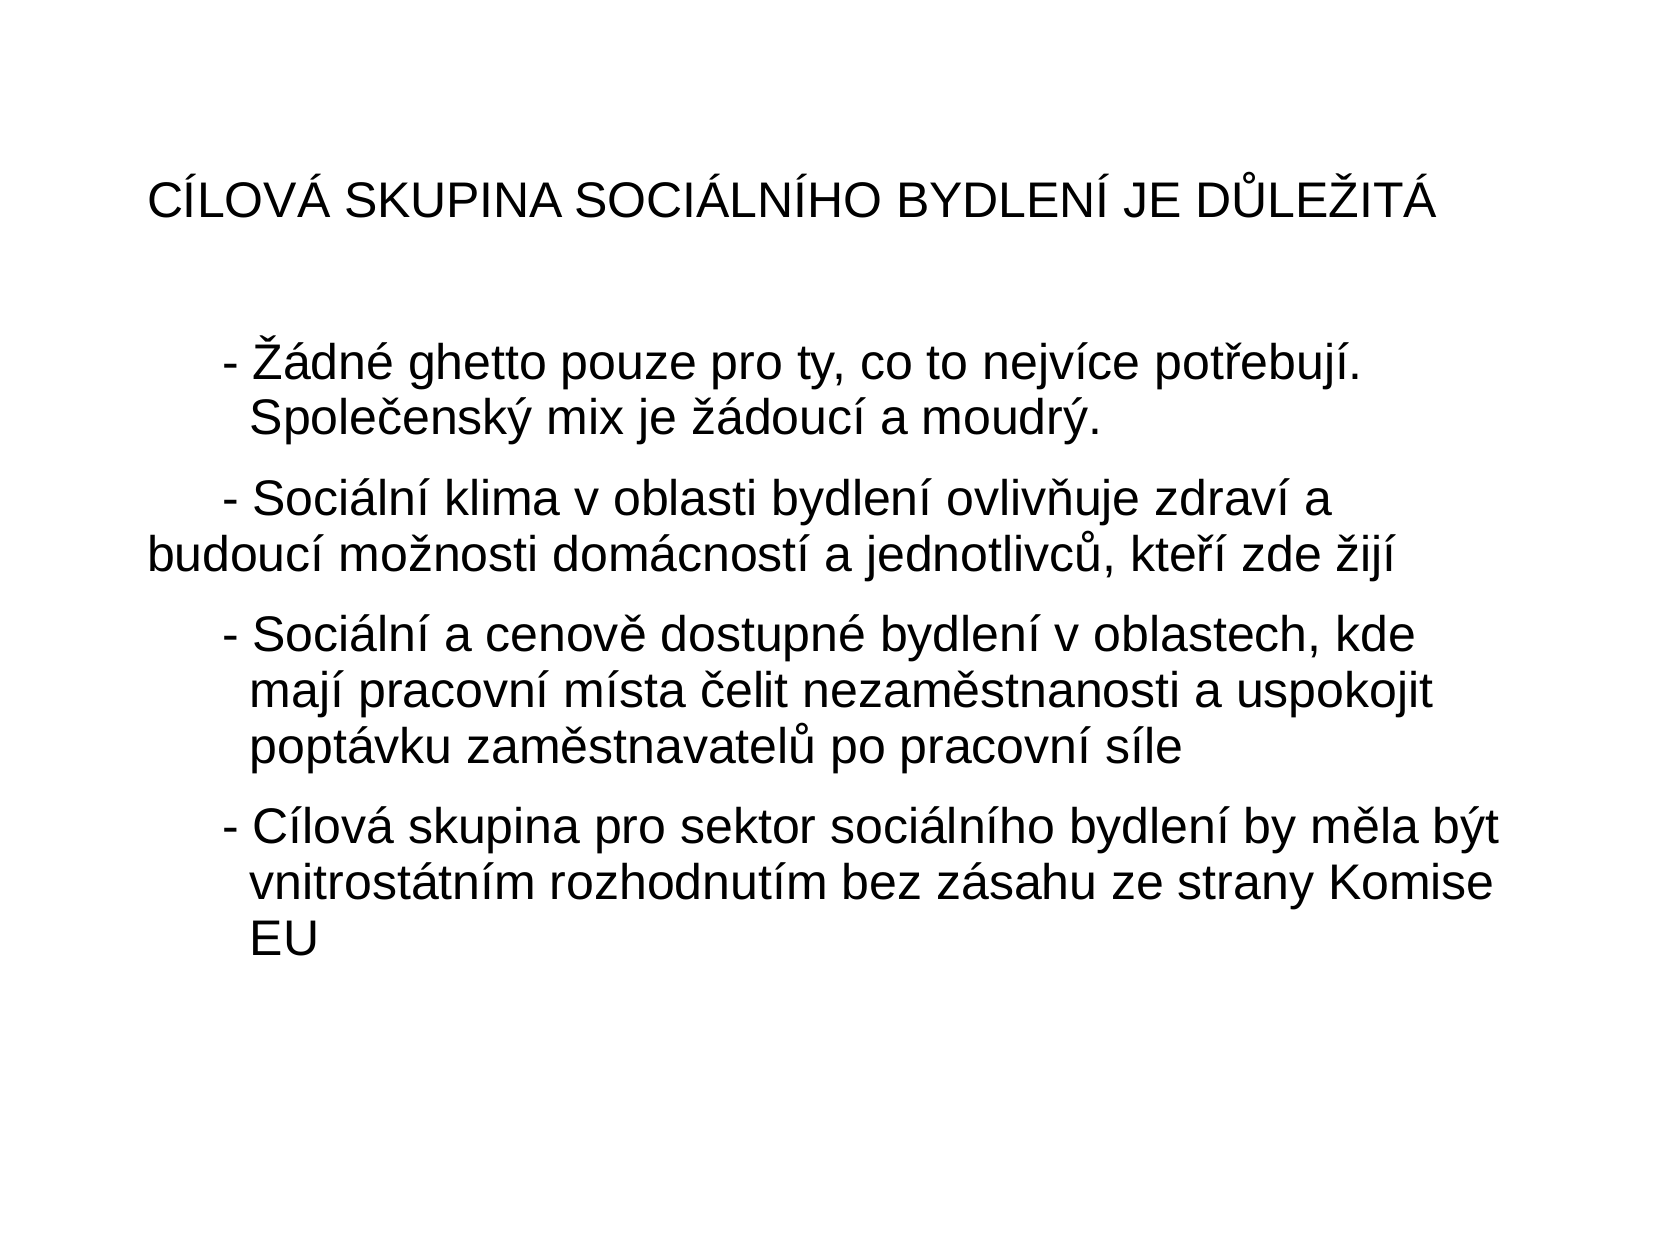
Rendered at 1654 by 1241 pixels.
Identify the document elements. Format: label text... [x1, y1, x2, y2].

text_box CÍLOVÁ SKUPINA SOCIÁLNÍHO BYDLENÍ JE DŮLEŽITÁ - Žádné ghetto pouze pro ty, co to nejvíce potřebují. Společenský mix je žádoucí a moudrý. - Sociální klima v oblasti bydlení ovlivňuje zdraví a budoucí možnosti domácností a jednotlivců, kteří zde žijí - Sociální a cenově dostupné bydlení v oblastech, kde mají pracovní místa čelit nezaměstnanosti a uspokojit poptávku zaměstnavatelů po pracovní síle - Cílová skupina pro sektor sociálního bydlení by měla být vnitrostátním rozhodnutím bez zásahu ze strany Komise EU [132, 165, 1535, 1193]
